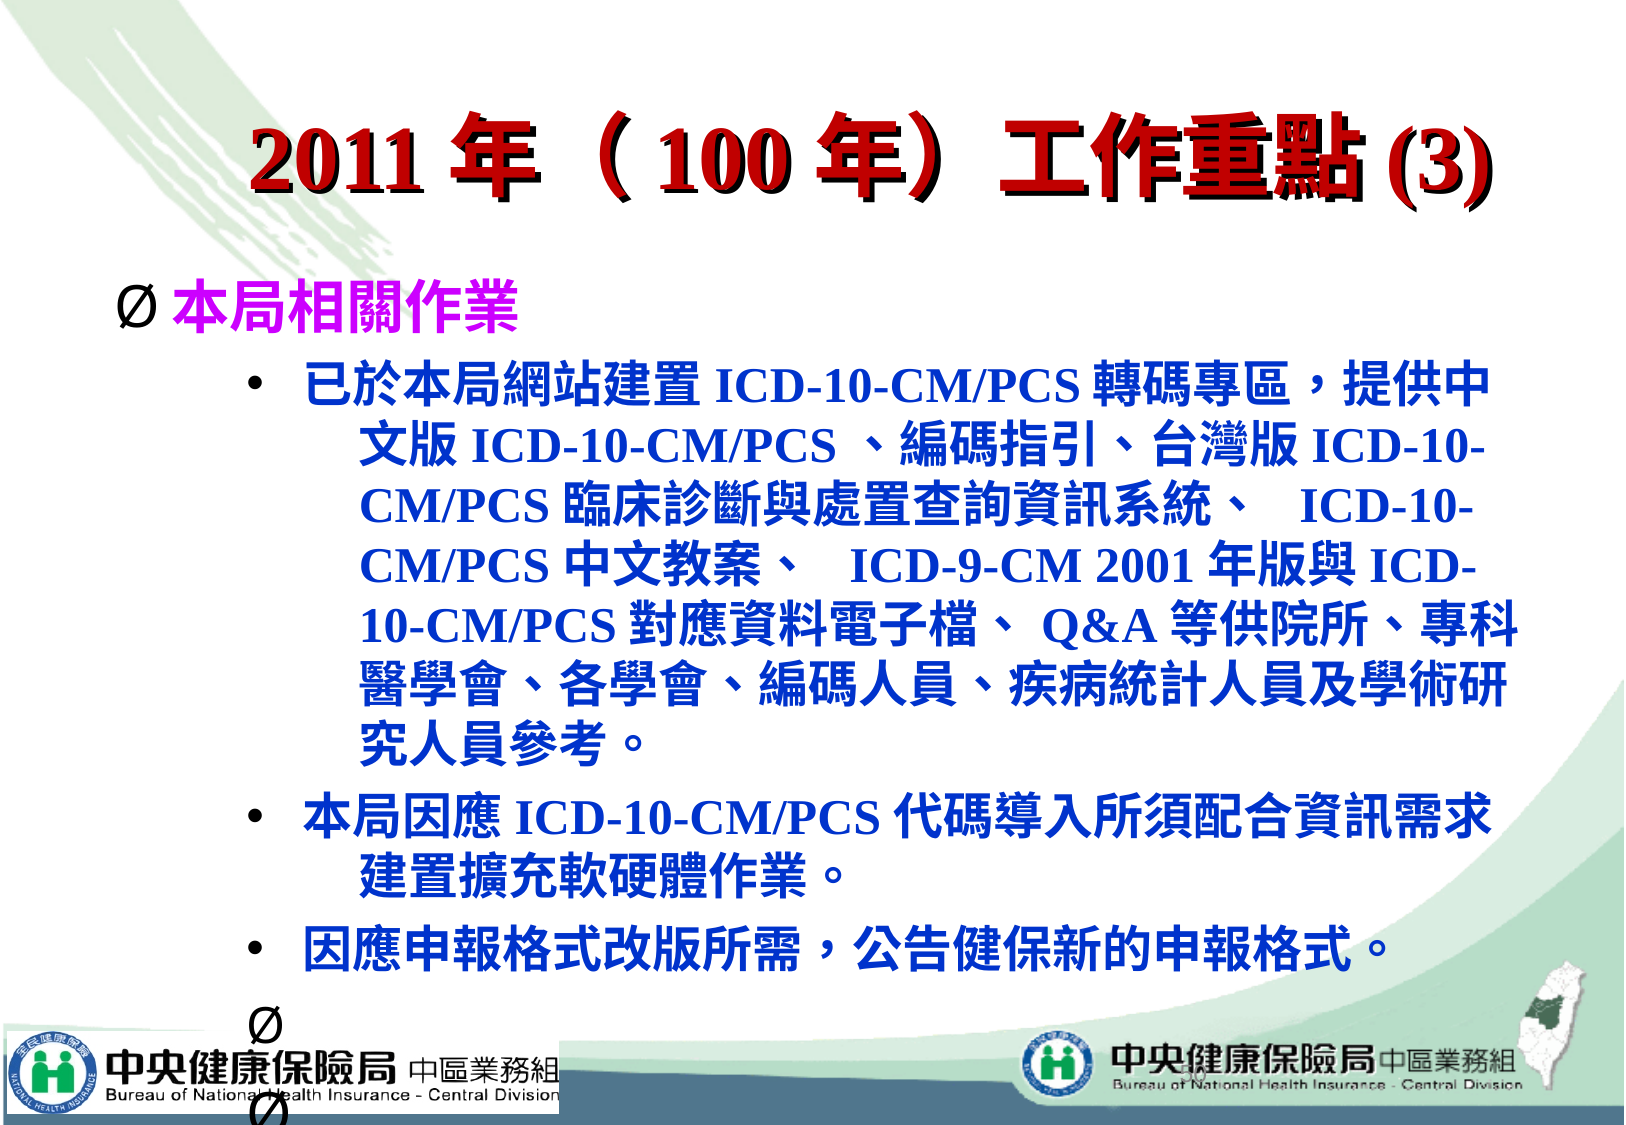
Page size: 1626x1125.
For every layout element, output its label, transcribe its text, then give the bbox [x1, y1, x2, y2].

title 2011年（100年）工作重點(3) [81, 58, 1544, 247]
text_box [1164, 1042, 1544, 1103]
list 本局相關作業 已於本局網站建置ICD-10-CM/PCS轉碼專區，提供中文版ICD-10-CM/PCS、編碼指引、台灣版ICD-10-CM/PCS臨床診斷與處置查詢資訊系統、 ICD-10-CM/PCS中文教案、 ICD-9-CM 2001年版與ICD-10-CM/PCS對應資料電子檔、Q&A等供院所、專科醫學會、各學會、編碼人員、疾病統計人員及學術研究人員參考。 本局因應ICD-10-CM/PCS代碼導入所須配合資訊需求建置擴充軟硬體作業。 因應申報格式改版所需，公告健保新的申報格式。 [81, 262, 1544, 1005]
